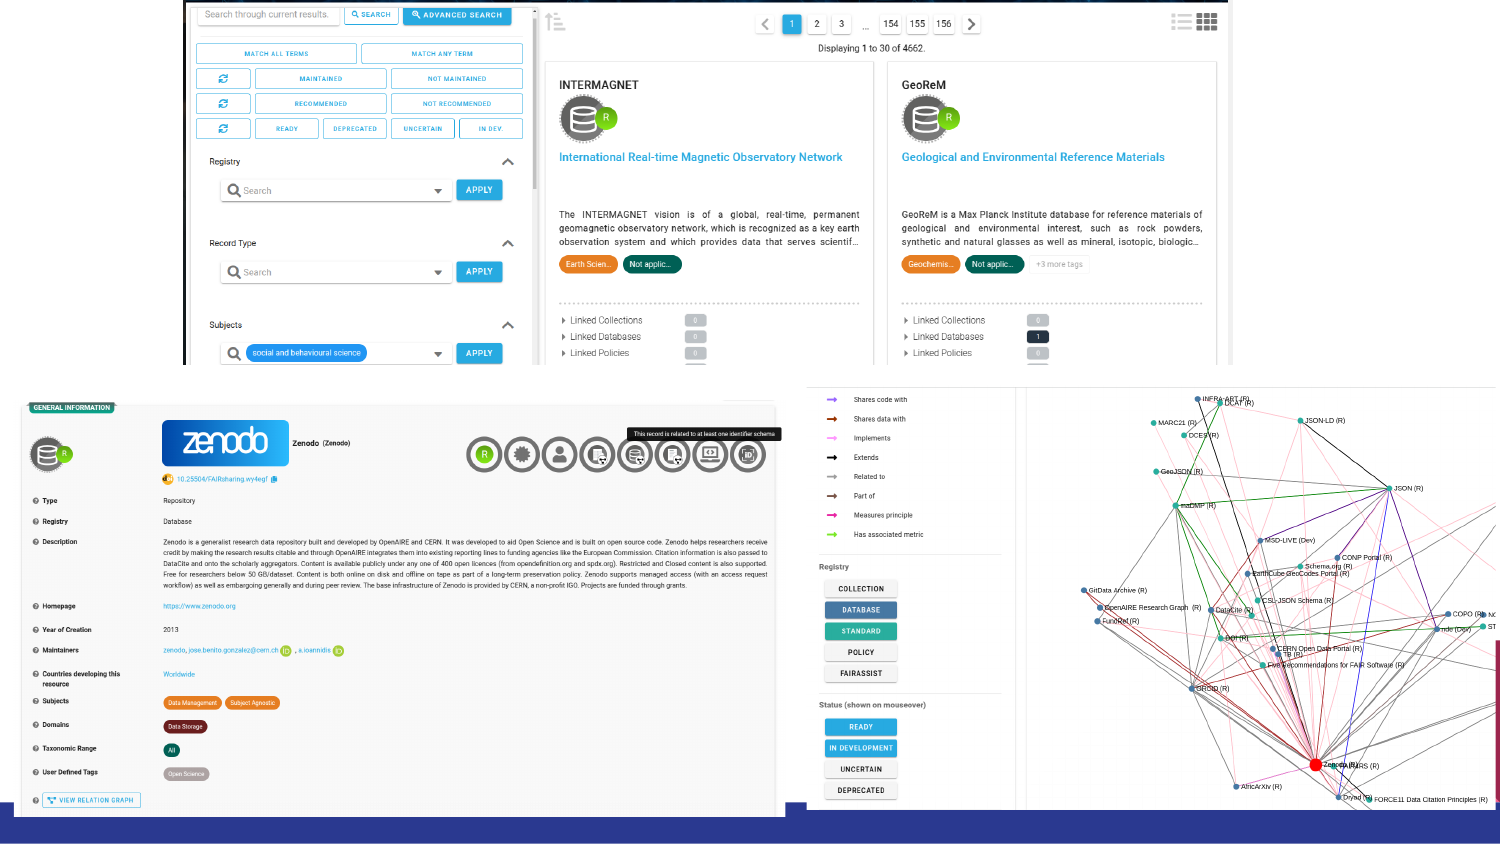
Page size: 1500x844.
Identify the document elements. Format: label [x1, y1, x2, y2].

picture [183, 0, 1233, 365]
picture [806, 385, 1496, 810]
picture [13, 400, 786, 817]
